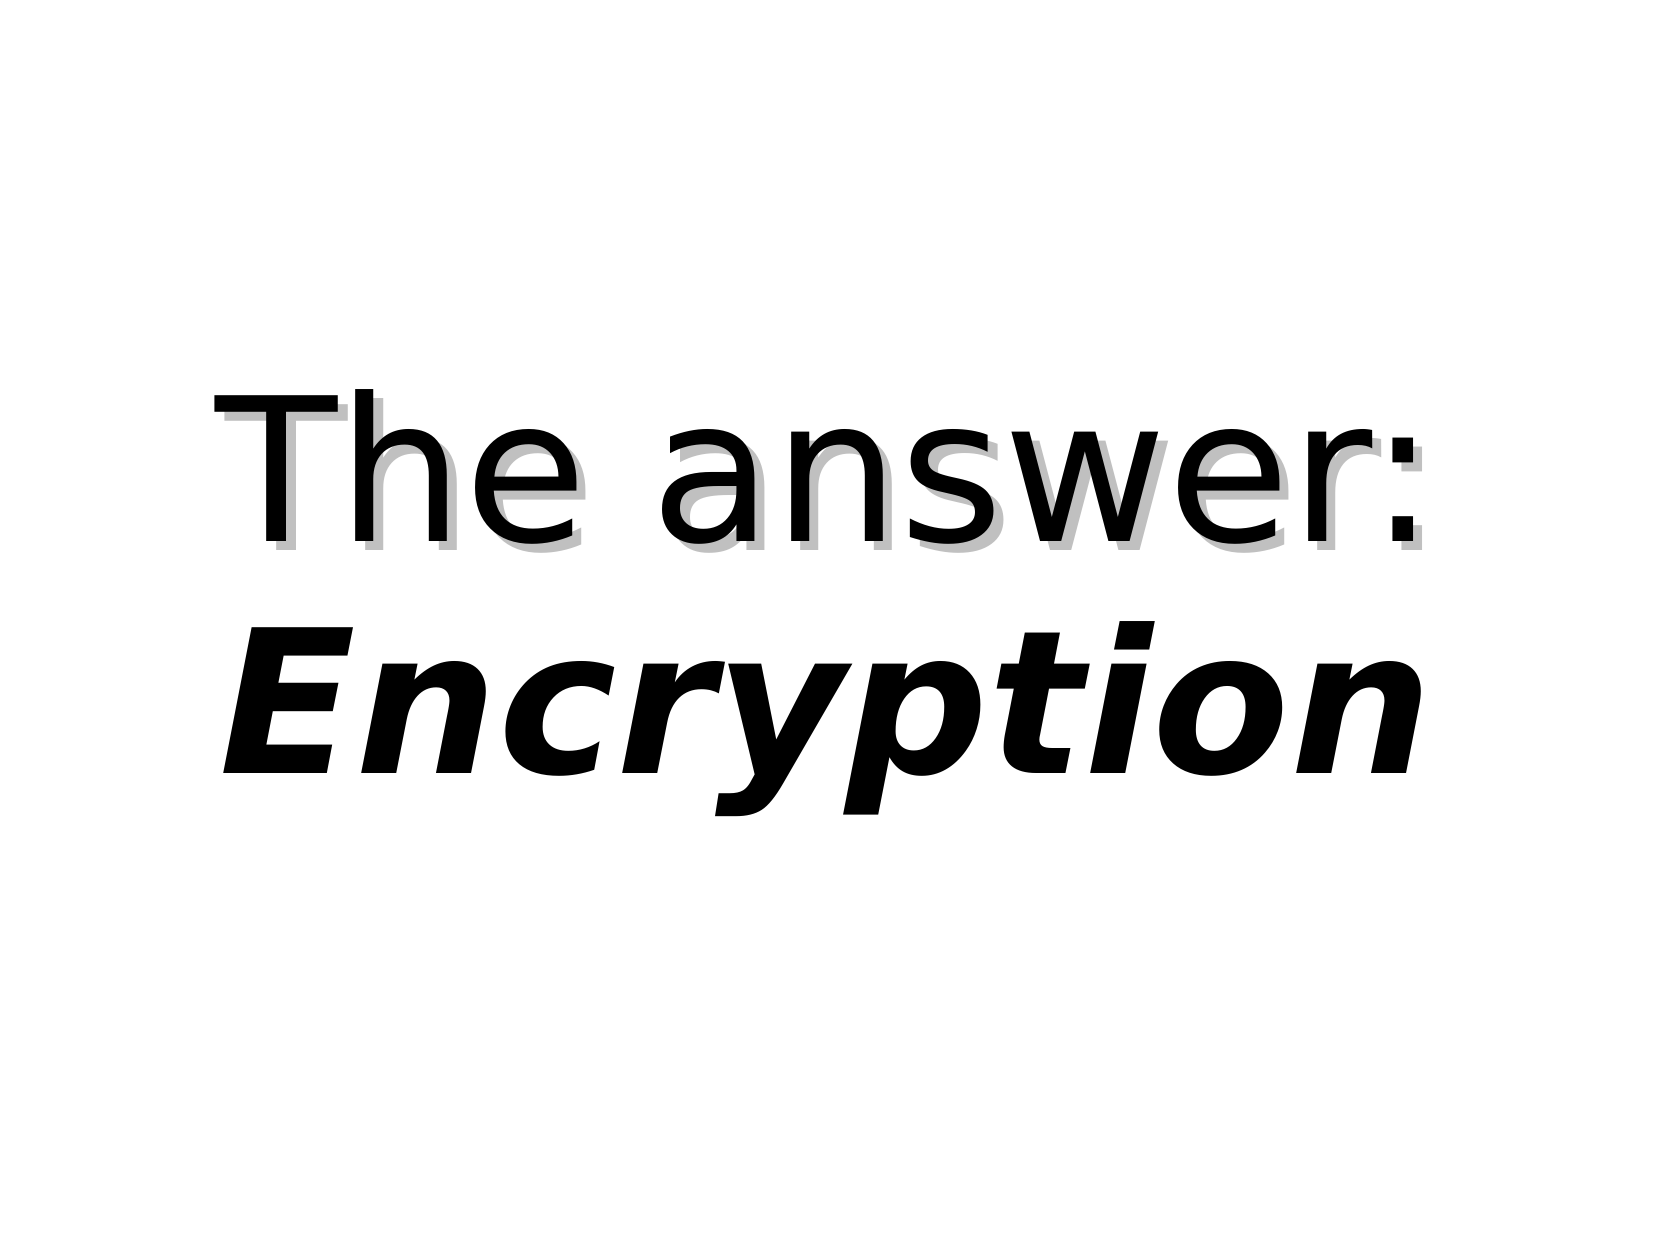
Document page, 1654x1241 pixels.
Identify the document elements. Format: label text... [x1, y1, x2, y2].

subtitle The answer: Encryption [82, 75, 1571, 1102]
